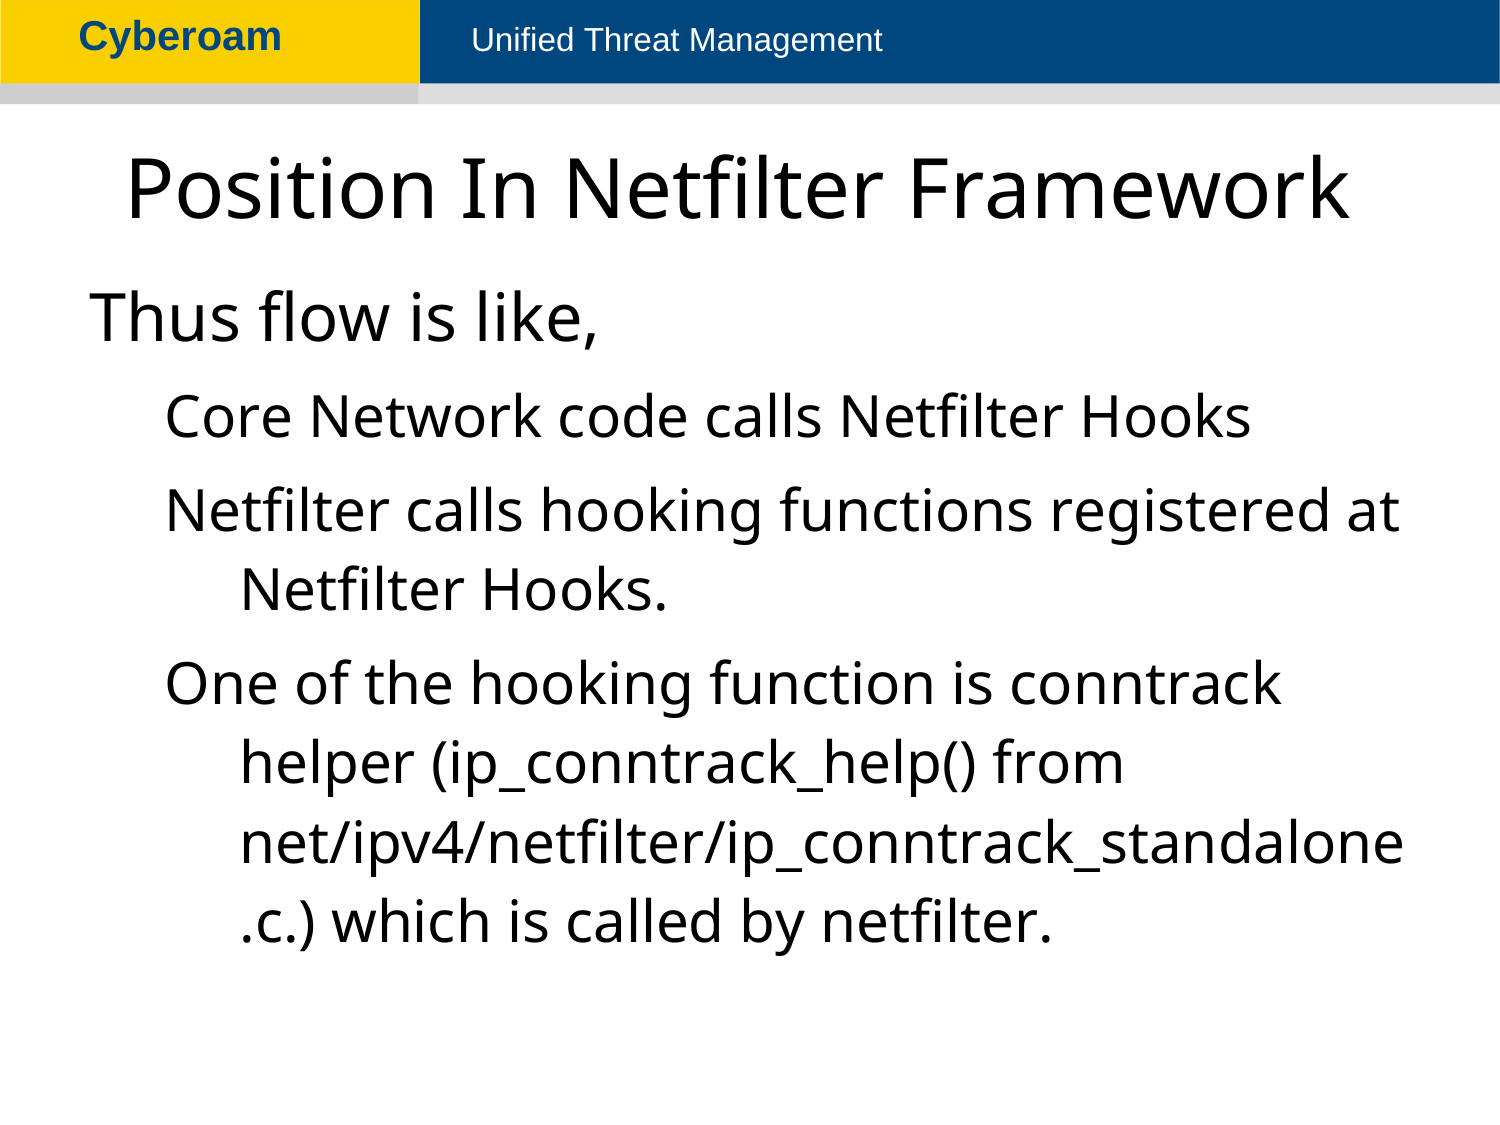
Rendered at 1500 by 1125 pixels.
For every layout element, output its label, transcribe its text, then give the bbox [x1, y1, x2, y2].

picture [0, 0, 1500, 83]
title Position In Netfilter Framework [75, 112, 1426, 240]
list Thus flow is like, Core Network code calls Netfilter Hooks Netfilter calls hooking functions registered at Netfilter Hooks. One of the hooking function is conntrack helper (ip_conntrack_help() from net/ipv4/netfilter/ip_conntrack_standalone.c.) which is called by netfilter. [75, 262, 1426, 1006]
